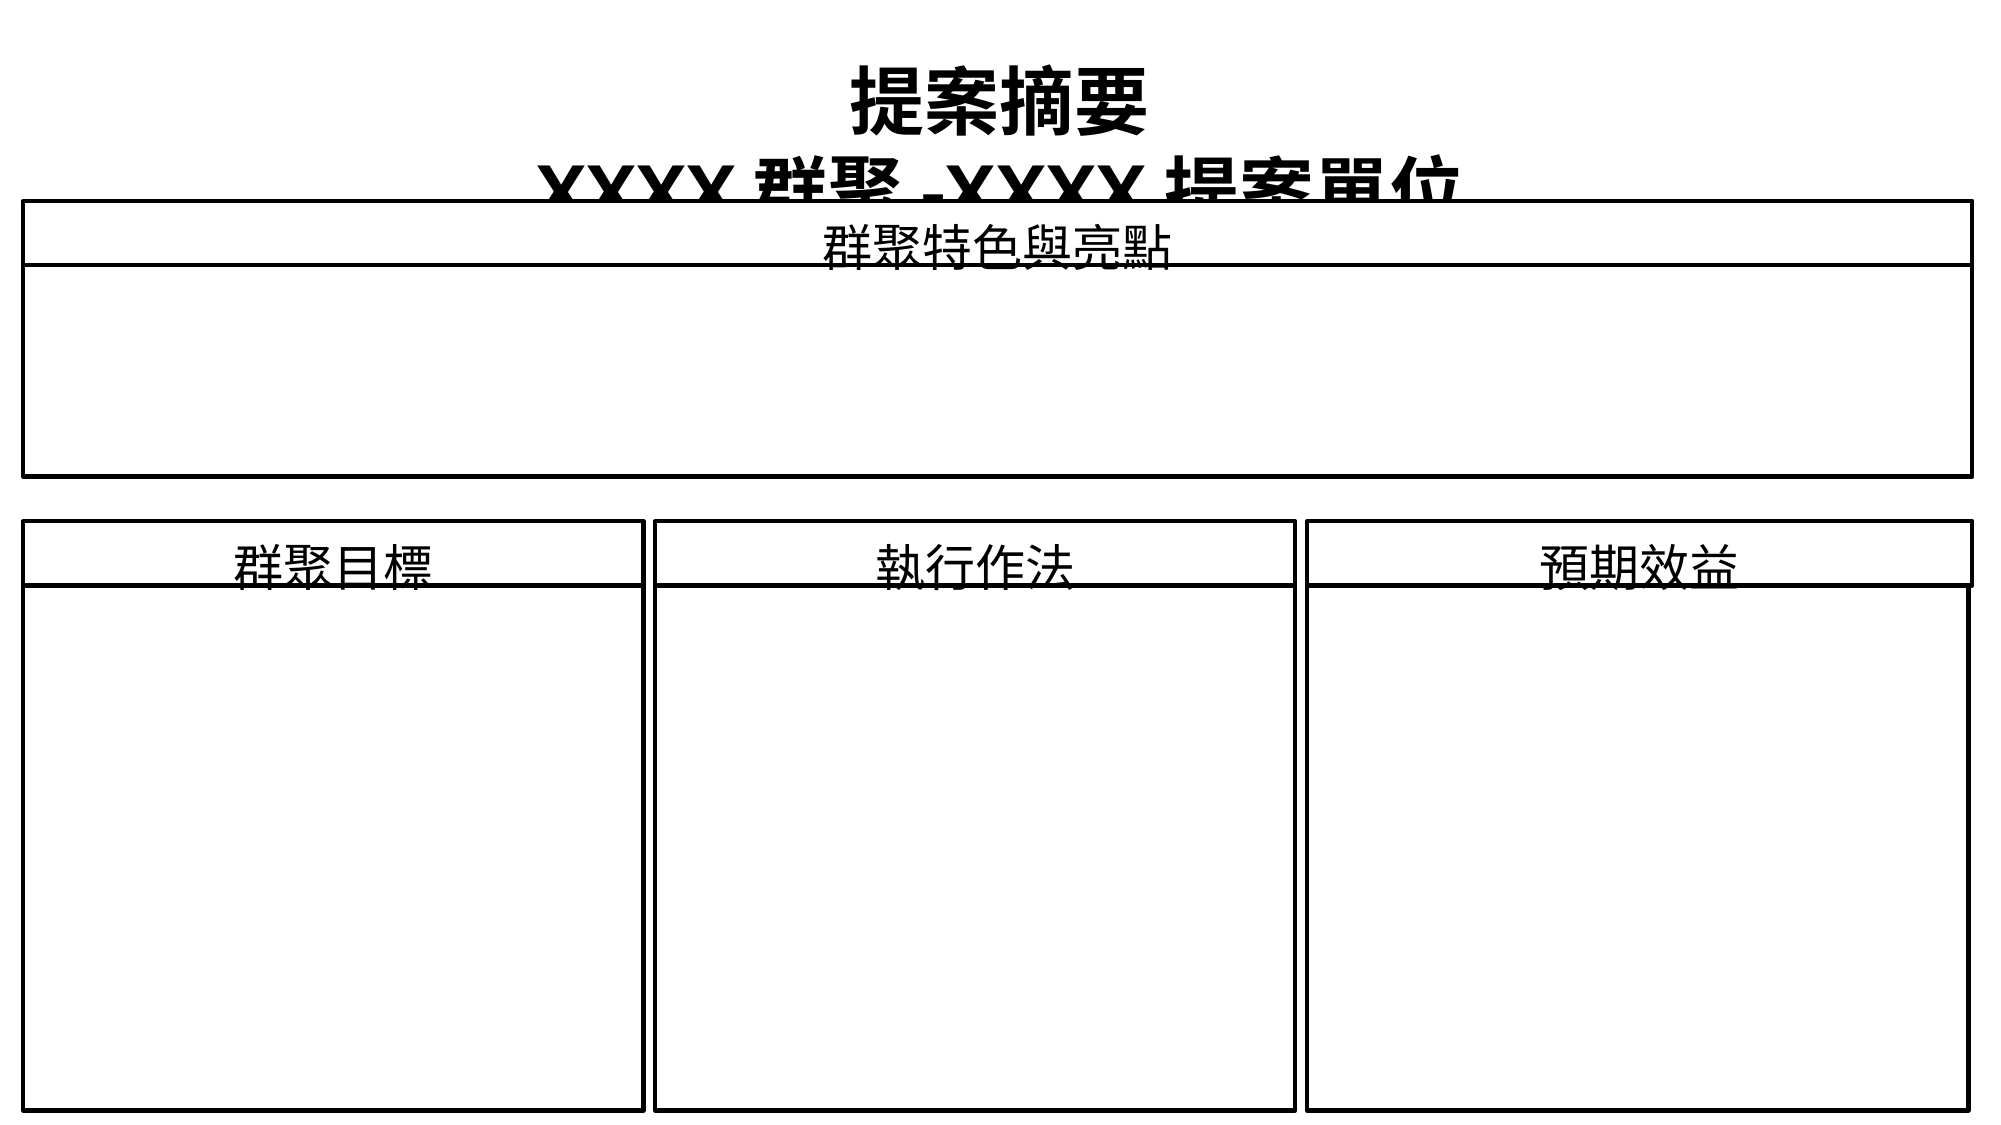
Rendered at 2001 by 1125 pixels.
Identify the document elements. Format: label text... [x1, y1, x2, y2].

text_box 執行作法 [655, 521, 1295, 586]
text_box [655, 586, 1295, 1110]
text_box 群聚特色與亮點 [1152, 251, 1165, 264]
text_box 預期效益 [1307, 521, 1972, 586]
text_box 預期效益 [1621, 561, 1632, 570]
text_box 預期效益 [1622, 550, 1632, 558]
text_box 預期效益 [1671, 557, 1680, 573]
text_box [1307, 586, 1968, 1110]
text_box 群聚目標 [244, 575, 253, 584]
text_box 群聚目標 [345, 574, 371, 583]
text_box 群聚特色與亮點 [23, 201, 1972, 265]
text_box 提案摘要 XXXX群聚-XXXX提案單位 [61, 48, 1939, 136]
text_box 預期效益 [1619, 573, 1632, 586]
text_box [23, 586, 644, 1110]
text_box [23, 265, 1972, 477]
text_box 執行作法 [903, 557, 916, 586]
text_box 群聚目標 [23, 521, 644, 586]
text_box 群聚目標 [345, 562, 371, 571]
text_box 群聚目標 [345, 551, 371, 559]
